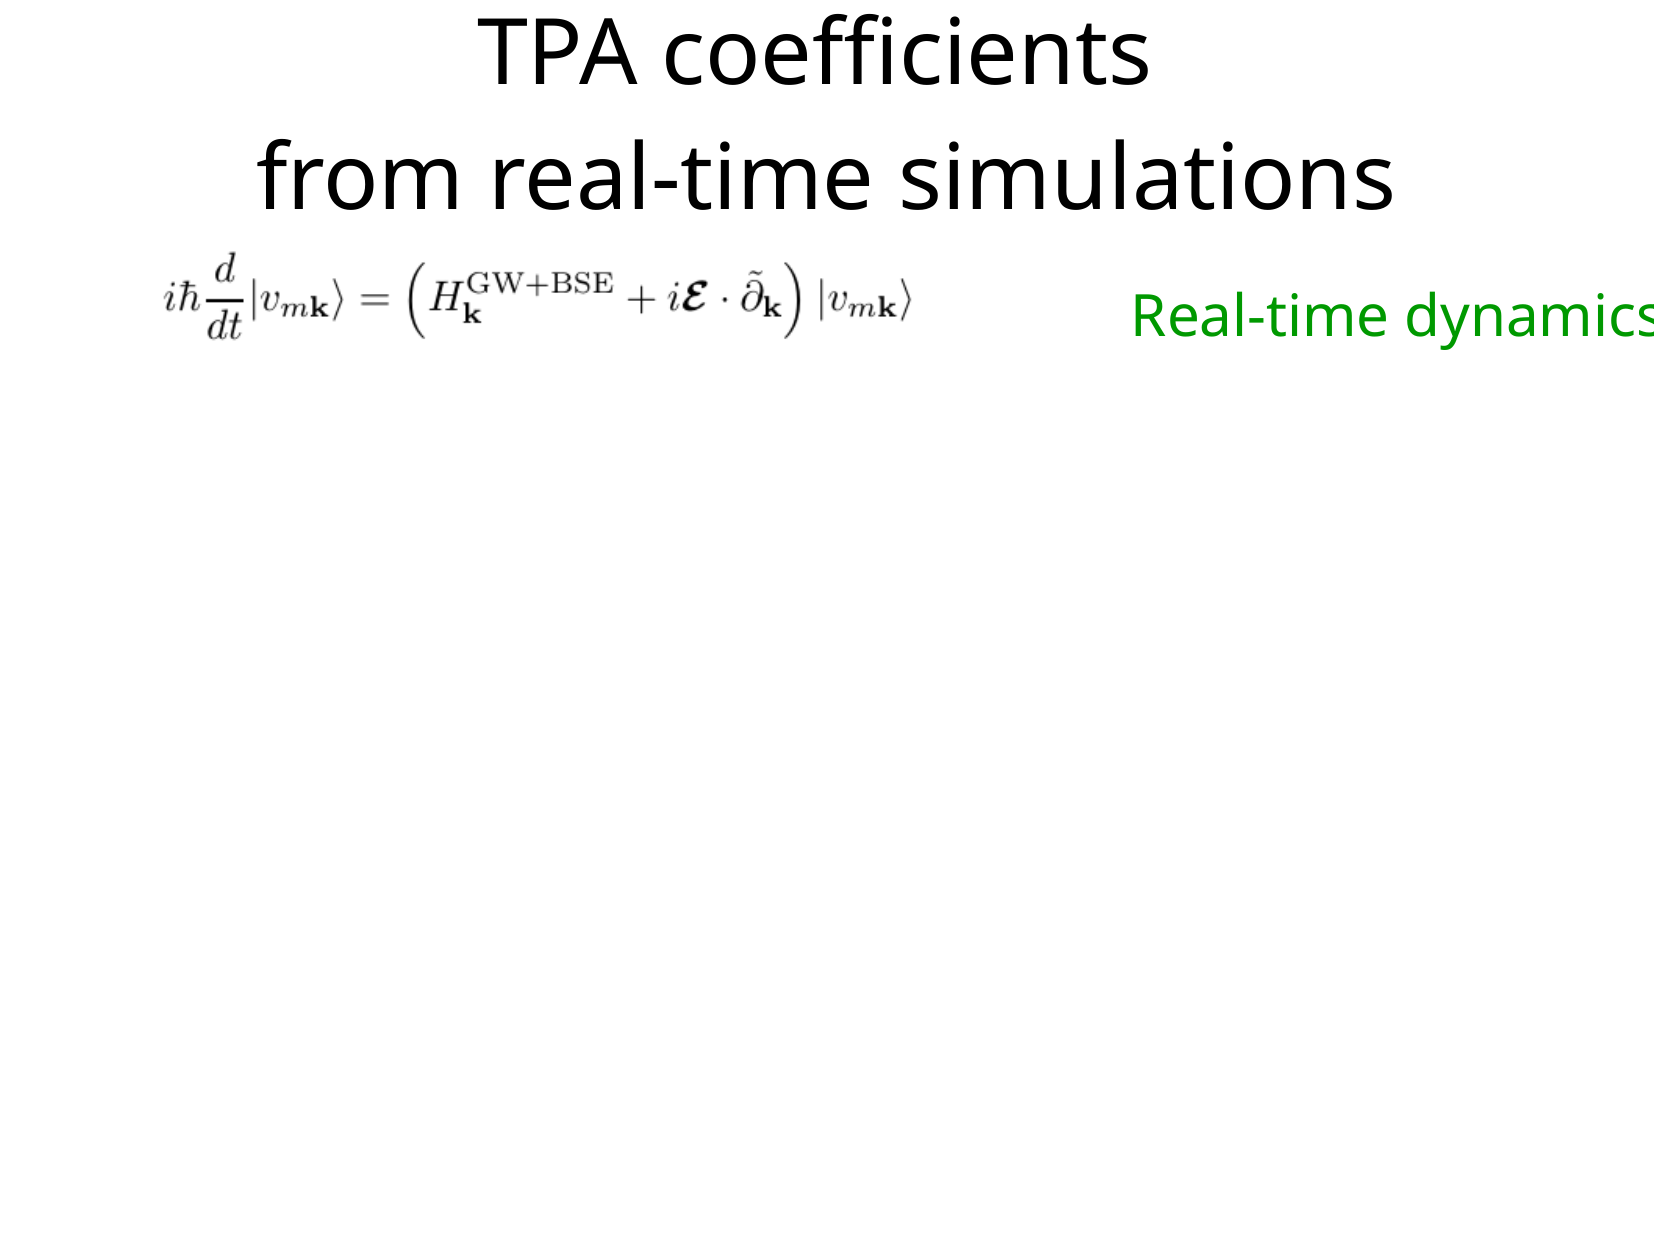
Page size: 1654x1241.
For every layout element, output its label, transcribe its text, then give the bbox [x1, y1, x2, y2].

title TPA coefficients from real-time simulations [82, 0, 1571, 225]
picture [150, 239, 916, 347]
text_box Real-time dynamics [1072, 240, 1654, 350]
